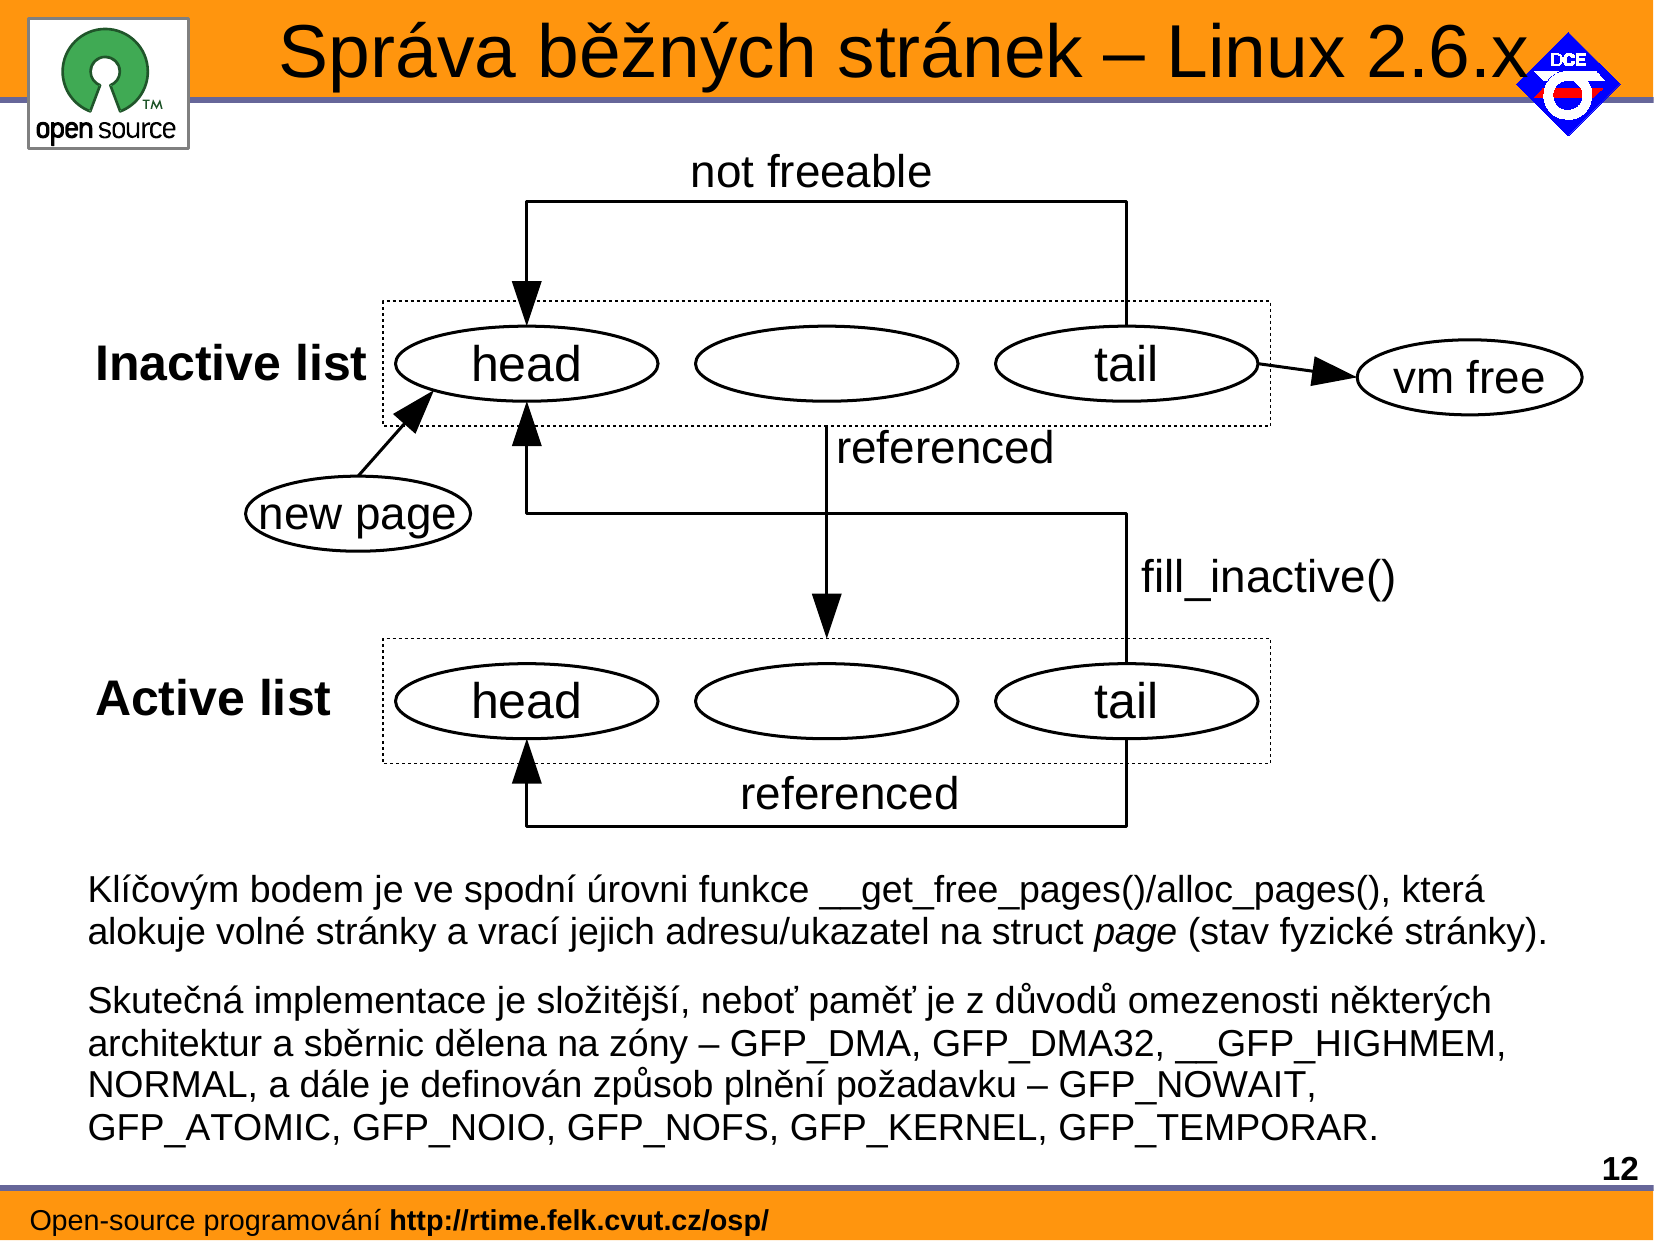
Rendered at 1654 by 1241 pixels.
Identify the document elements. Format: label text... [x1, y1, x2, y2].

text_box vm free [1357, 339, 1583, 415]
text_box head [395, 663, 659, 739]
text_box tail [995, 326, 1258, 402]
text_box head [395, 326, 659, 402]
text_box fill_inactive() [1134, 543, 1410, 616]
text_box referenced [828, 414, 1092, 487]
text_box referenced [733, 760, 996, 833]
title Správa běžných stránek – Linux 2.6.x [178, 4, 1631, 98]
text_box new page [245, 476, 471, 552]
list Klíčovým bodem je ve spodní úrovni funkce __get_free_pages()/alloc_pages(), která alokuje volné stránky a vrací jejich adresu/ukazatel na struct page (stav fyzické stránky). Skutečná implementace je složitější, neboť paměť je z důvodů omezenosti některých architektur a sběrnic dělena na zóny – GFP_DMA, GFP_DMA32, __GFP_HIGHMEM, NORMAL, a dále je definován způsob plnění požadavku – GFP_NOWAIT, GFP_ATOMIC, GFP_NOIO, GFP_NOFS, GFP_KERNEL, GFP_TEMPORAR. [87, 868, 1563, 1176]
text_box Inactive list [87, 327, 393, 407]
text_box Active list [87, 662, 351, 743]
text_box tail [995, 663, 1259, 739]
text_box not freeable [683, 138, 1021, 211]
